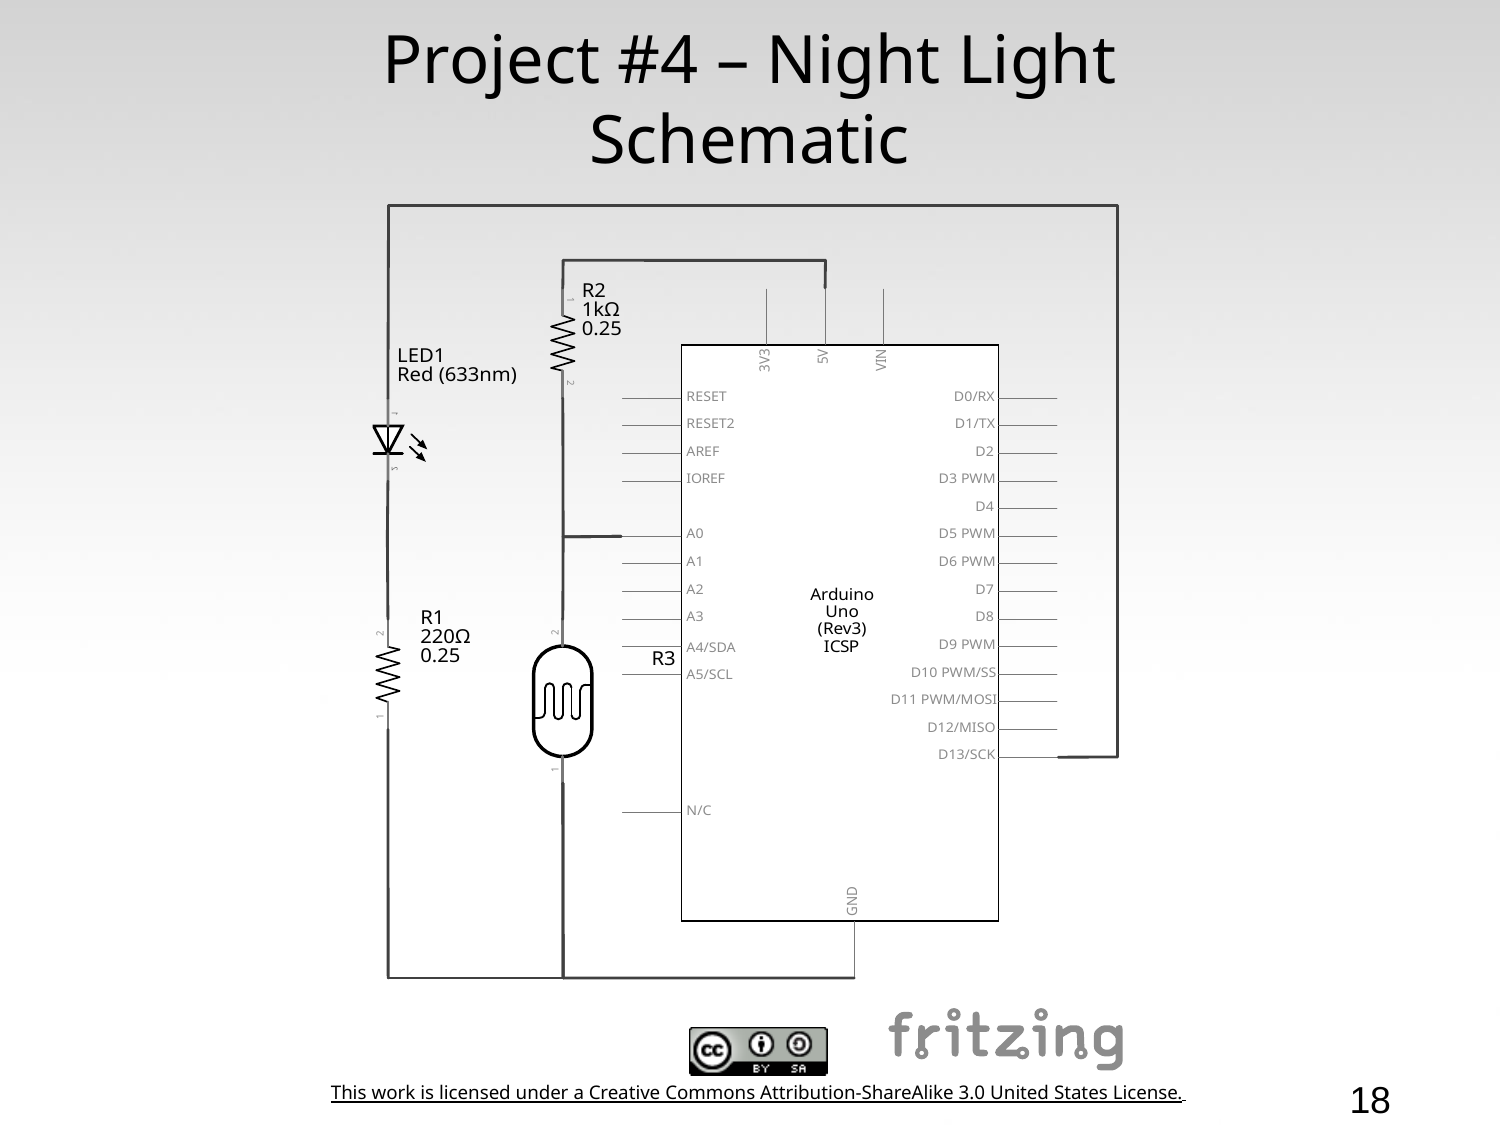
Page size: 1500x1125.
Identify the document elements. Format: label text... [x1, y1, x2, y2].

picture [0, 0, 1500, 1125]
title Project #4 – Night Light Schematic [112, 2, 1388, 190]
